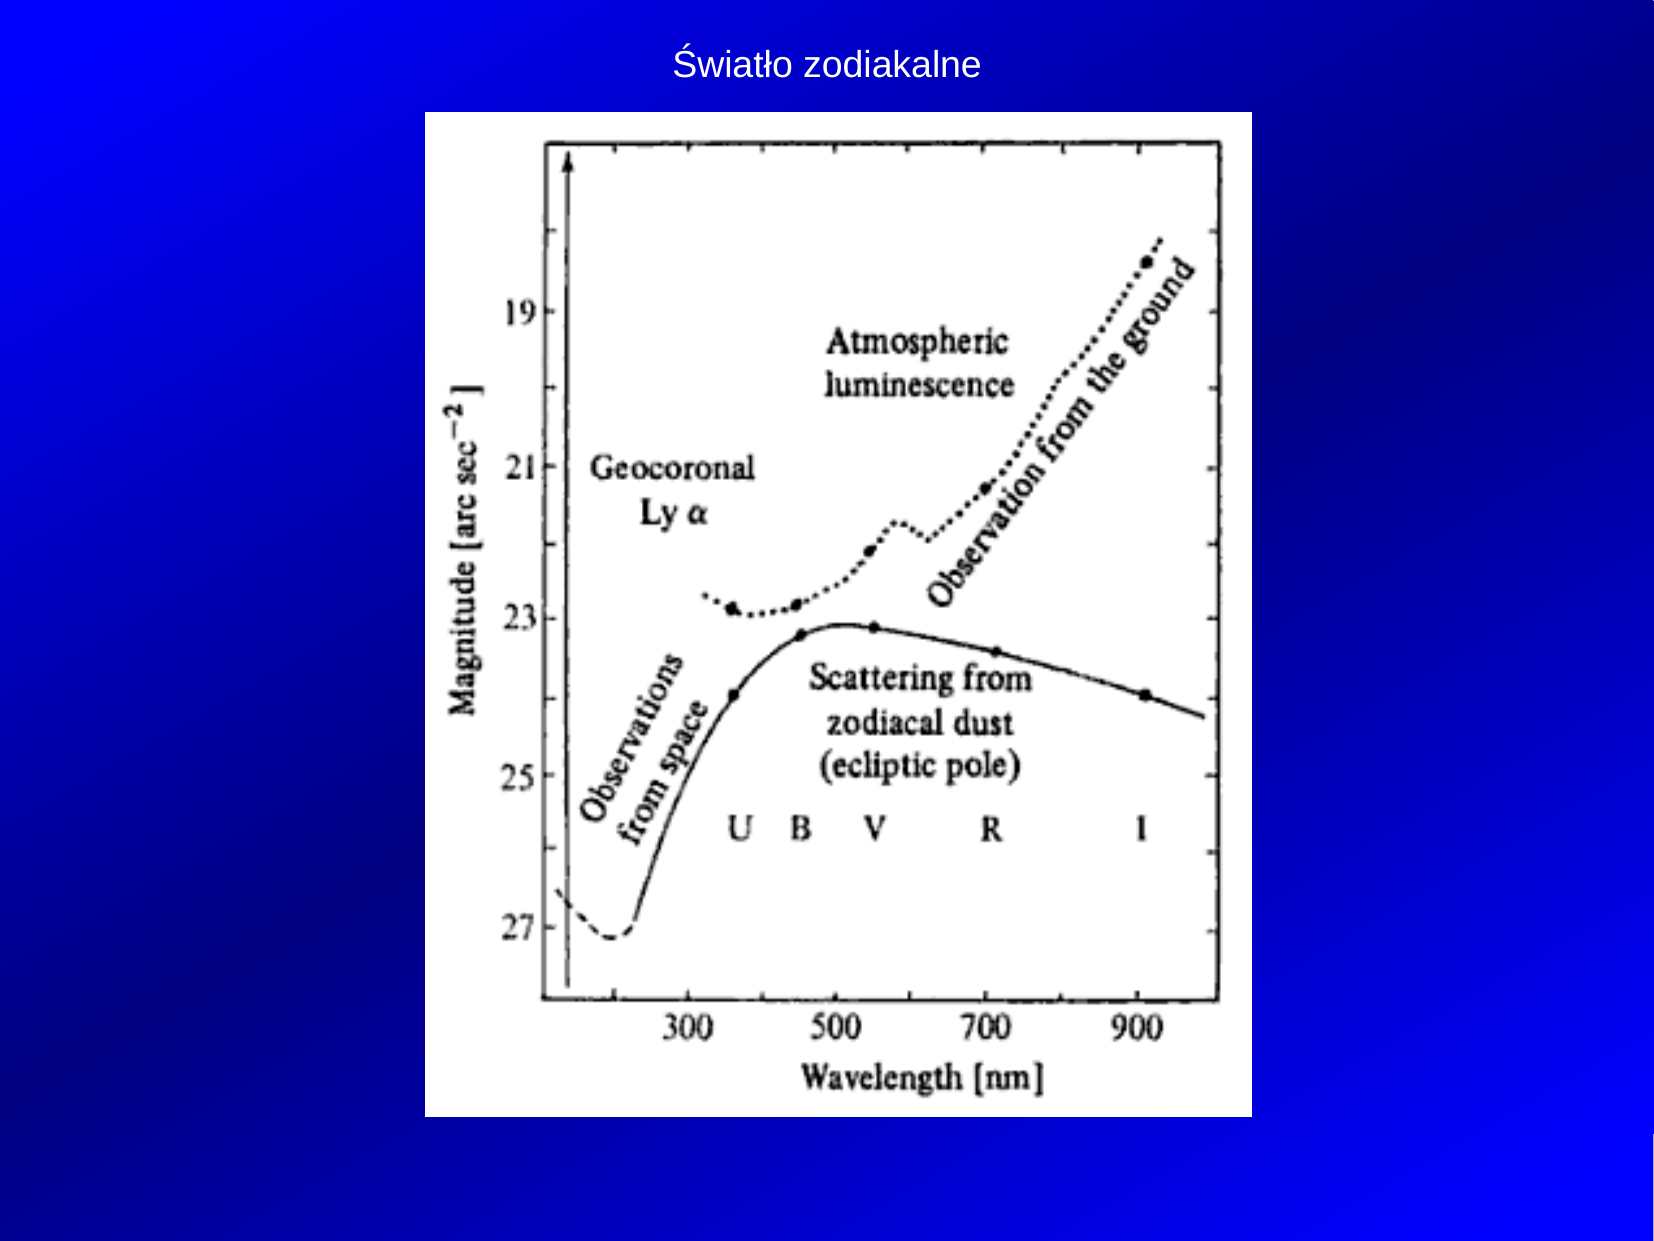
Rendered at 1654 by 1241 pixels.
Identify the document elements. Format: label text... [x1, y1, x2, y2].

picture [425, 112, 1252, 1117]
text_box Światło zodiakalne [657, 35, 997, 93]
